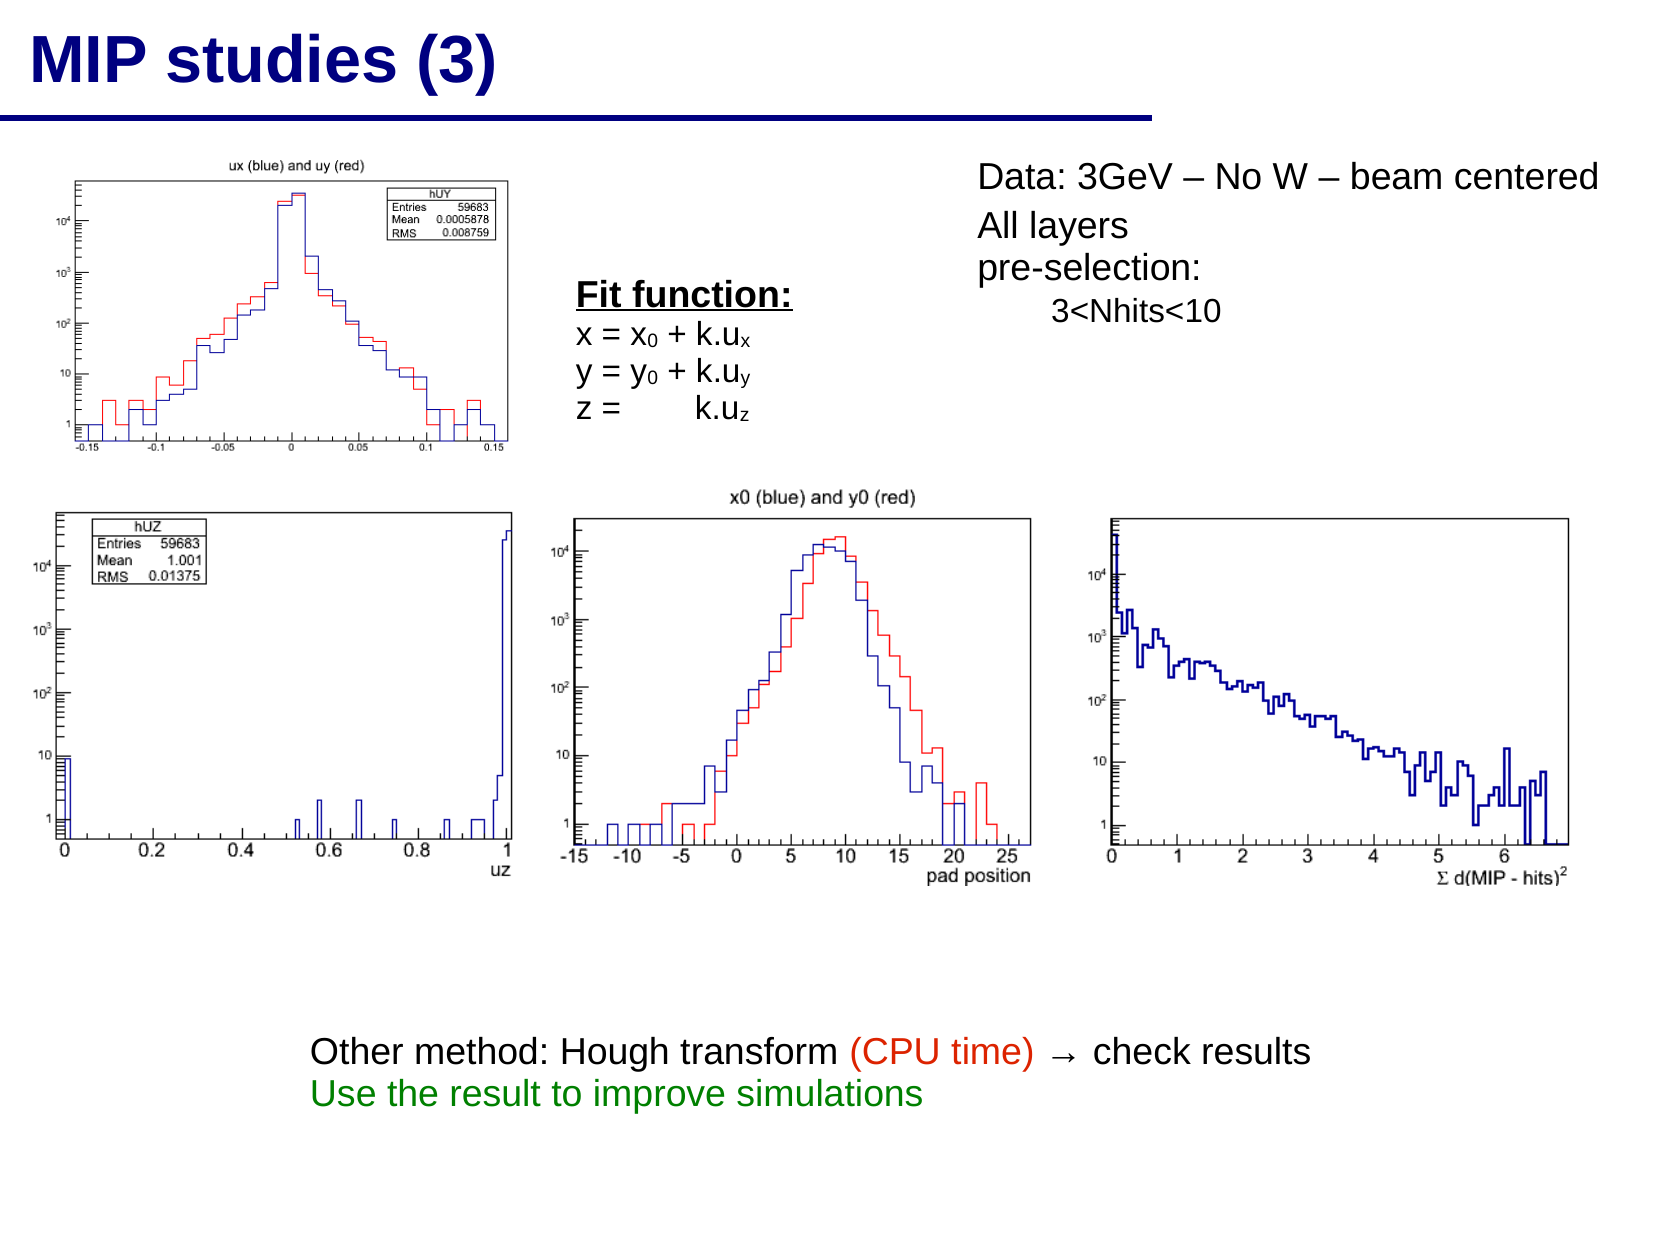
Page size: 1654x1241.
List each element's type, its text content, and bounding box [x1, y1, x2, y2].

text_box Fit function: x = x0 + k.ux y = y0 + k.uy z = k.uz [561, 265, 857, 468]
text_box All layers pre-selection: 3<Nhits<10 [962, 197, 1654, 339]
title MIP studies (3) [29, 0, 1625, 119]
text_box Other method: Hough transform (CPU time) → check results Use the result to improve simulations [295, 1023, 1418, 1123]
picture [0, 149, 1625, 886]
text_box Data: 3GeV – No W – beam centered [962, 147, 1642, 205]
